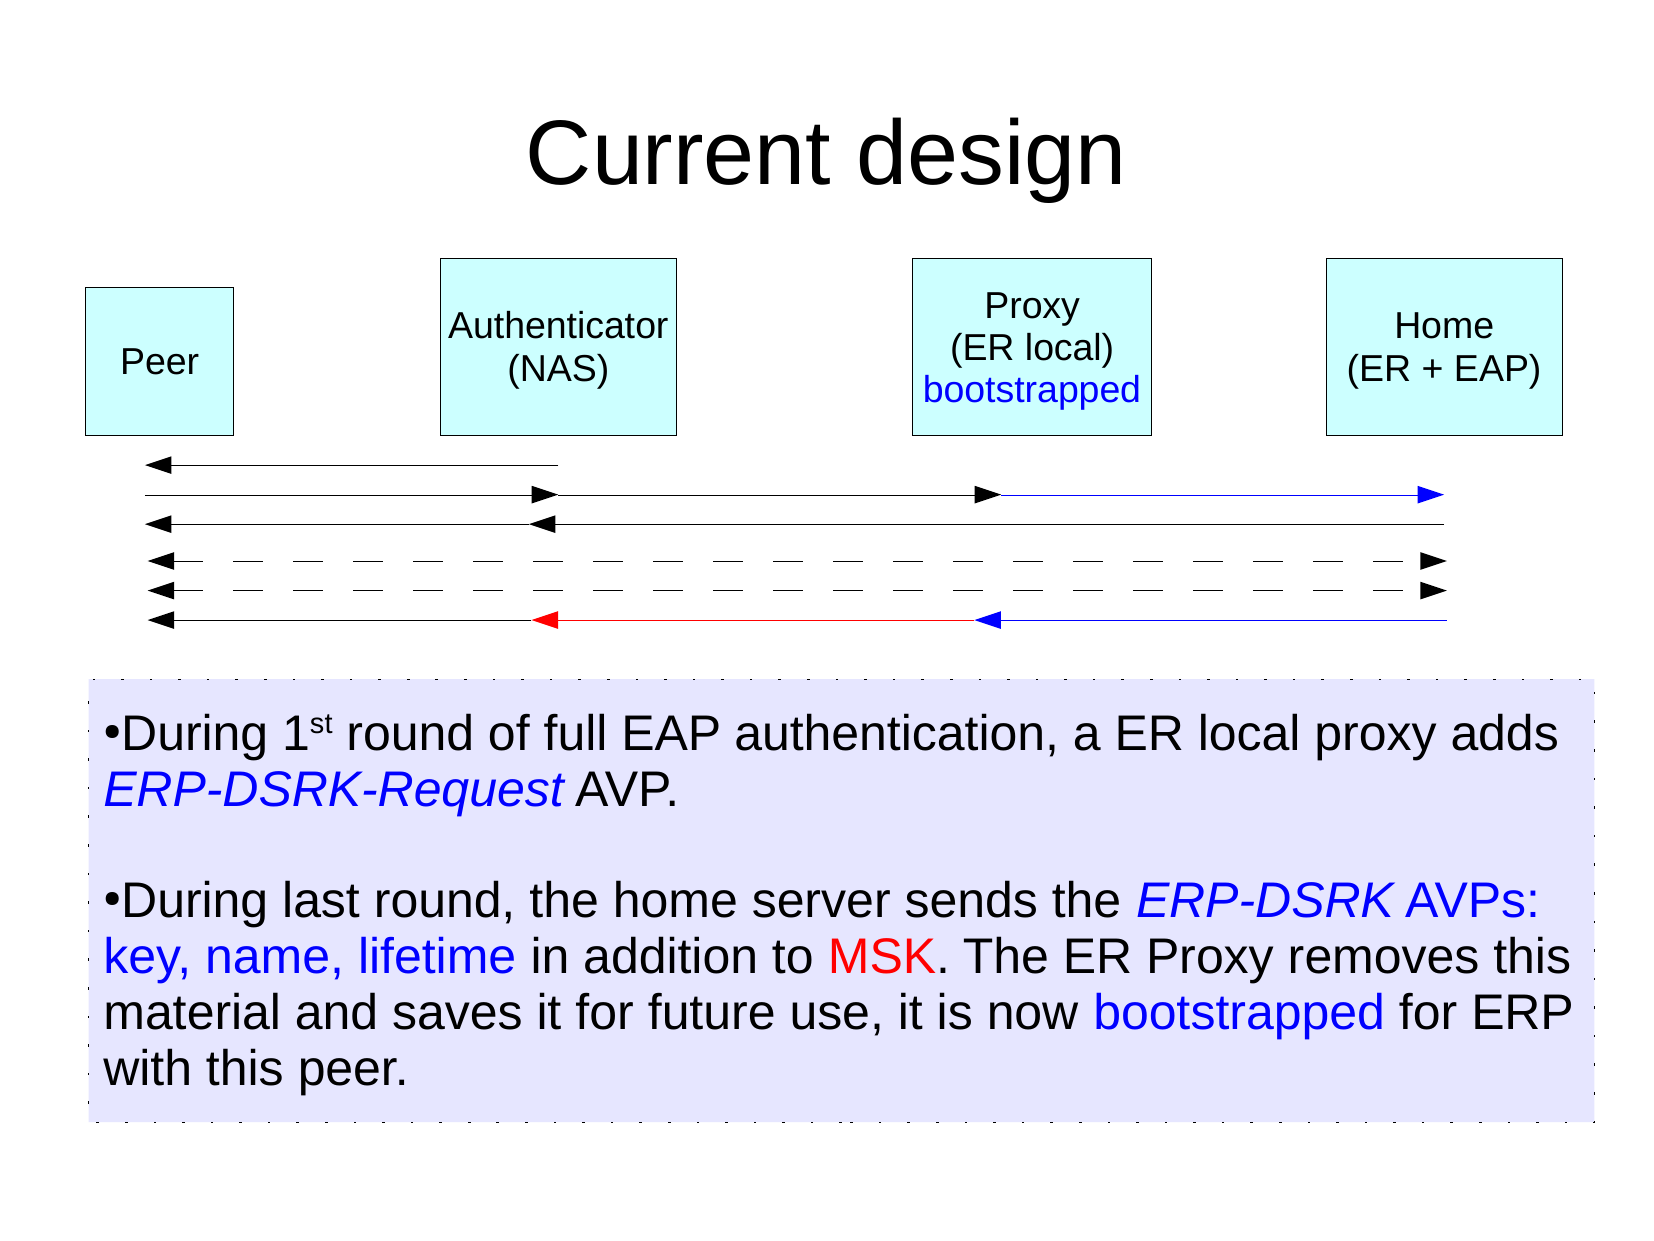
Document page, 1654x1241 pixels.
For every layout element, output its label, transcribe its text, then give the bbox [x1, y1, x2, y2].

text_box During 1st round of full EAP authentication, a ER local proxy adds ERP-DSRK-Request AVP. During last round, the home server sends the ERP-DSRK AVPs: key, name, lifetime in addition to MSK. The ER Proxy removes this material and saves it for future use, it is now bootstrapped for ERP with this peer. [88, 679, 1595, 1123]
text_box Authenticator (NAS) [440, 258, 677, 436]
text_box Proxy (ER local) bootstrapped [912, 258, 1152, 436]
text_box Home (ER + EAP) [1326, 258, 1563, 436]
text_box Peer [85, 287, 234, 436]
title Current design [82, 56, 1571, 250]
